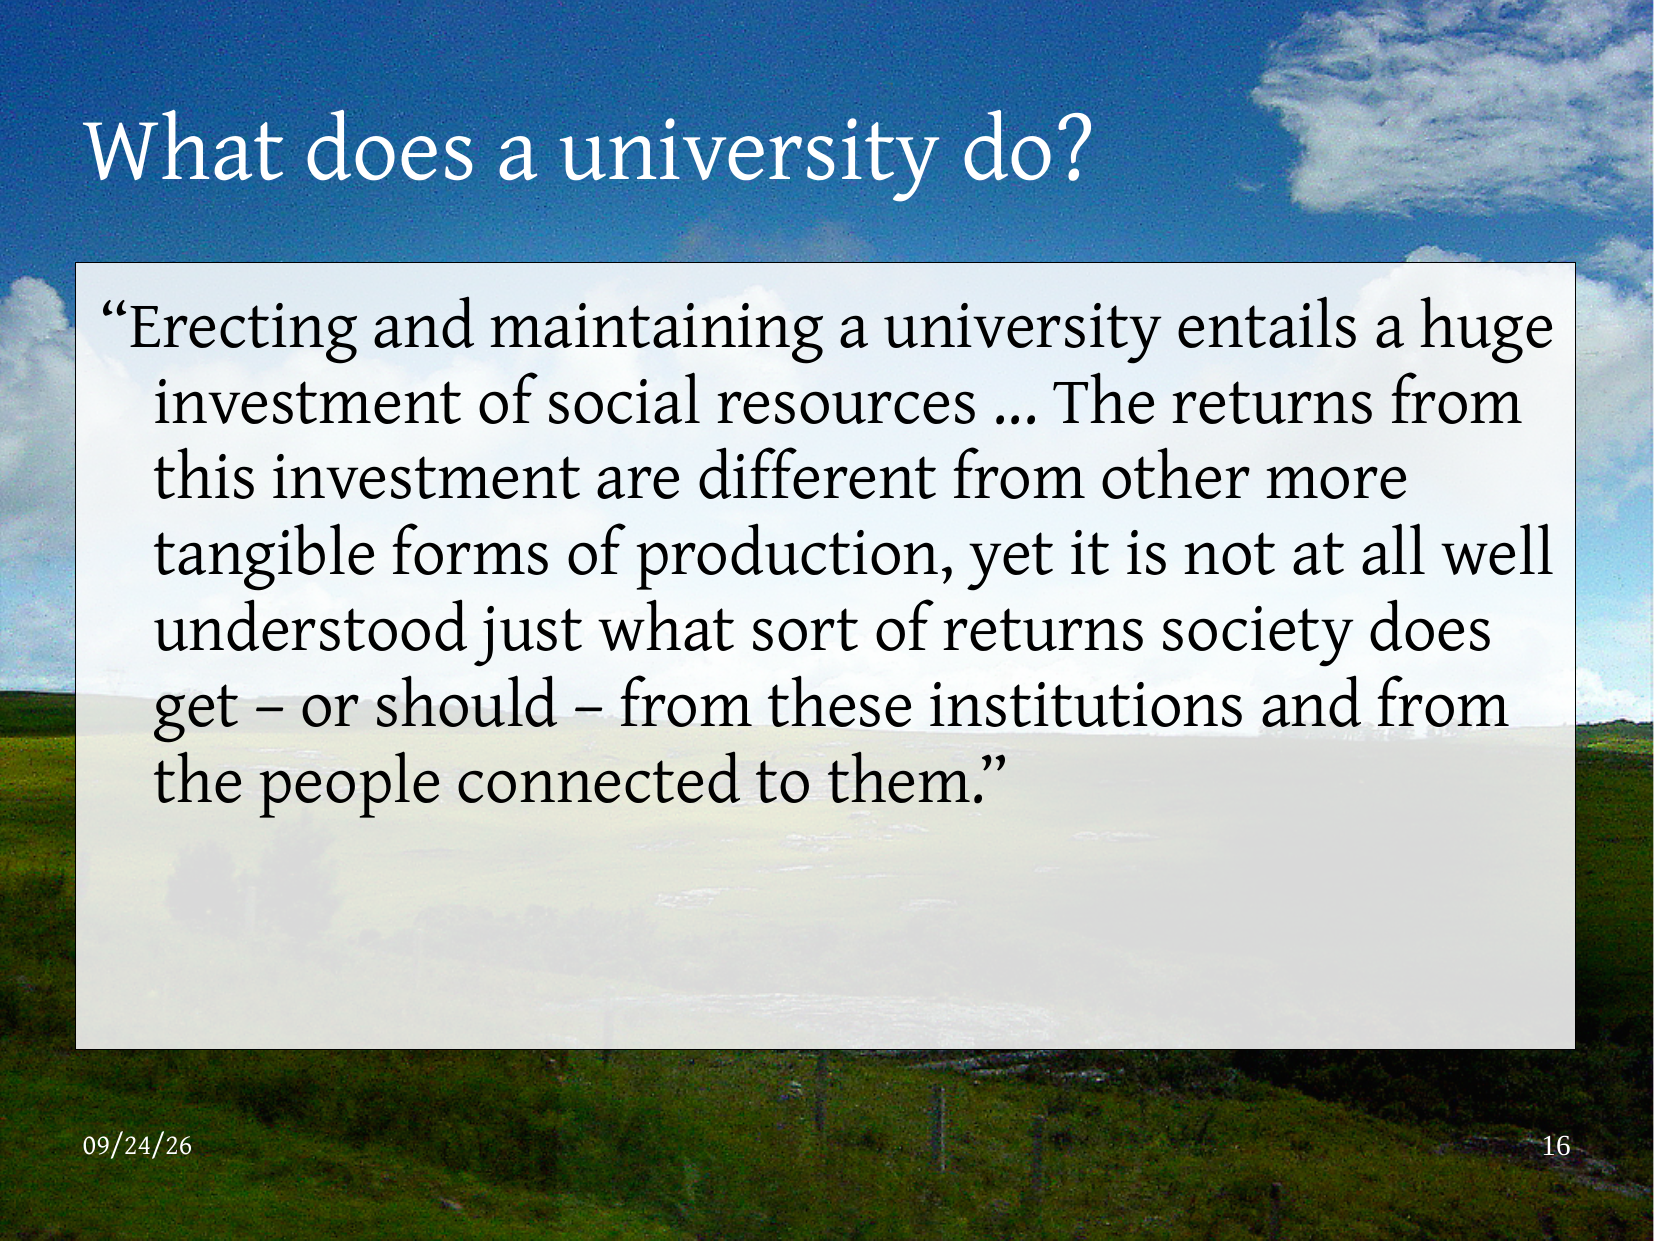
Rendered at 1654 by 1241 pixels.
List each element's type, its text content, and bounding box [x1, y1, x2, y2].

list “Erecting and maintaining a university entails a huge investment of social resources ... The returns from this investment are different from other more tangible forms of production, yet it is not at all well understood just what sort of returns society does get – or should – from these institutions and from the people connected to them.” [82, 290, 1571, 1094]
picture [0, 0, 1654, 1241]
title What does a university do? [82, 56, 1571, 250]
